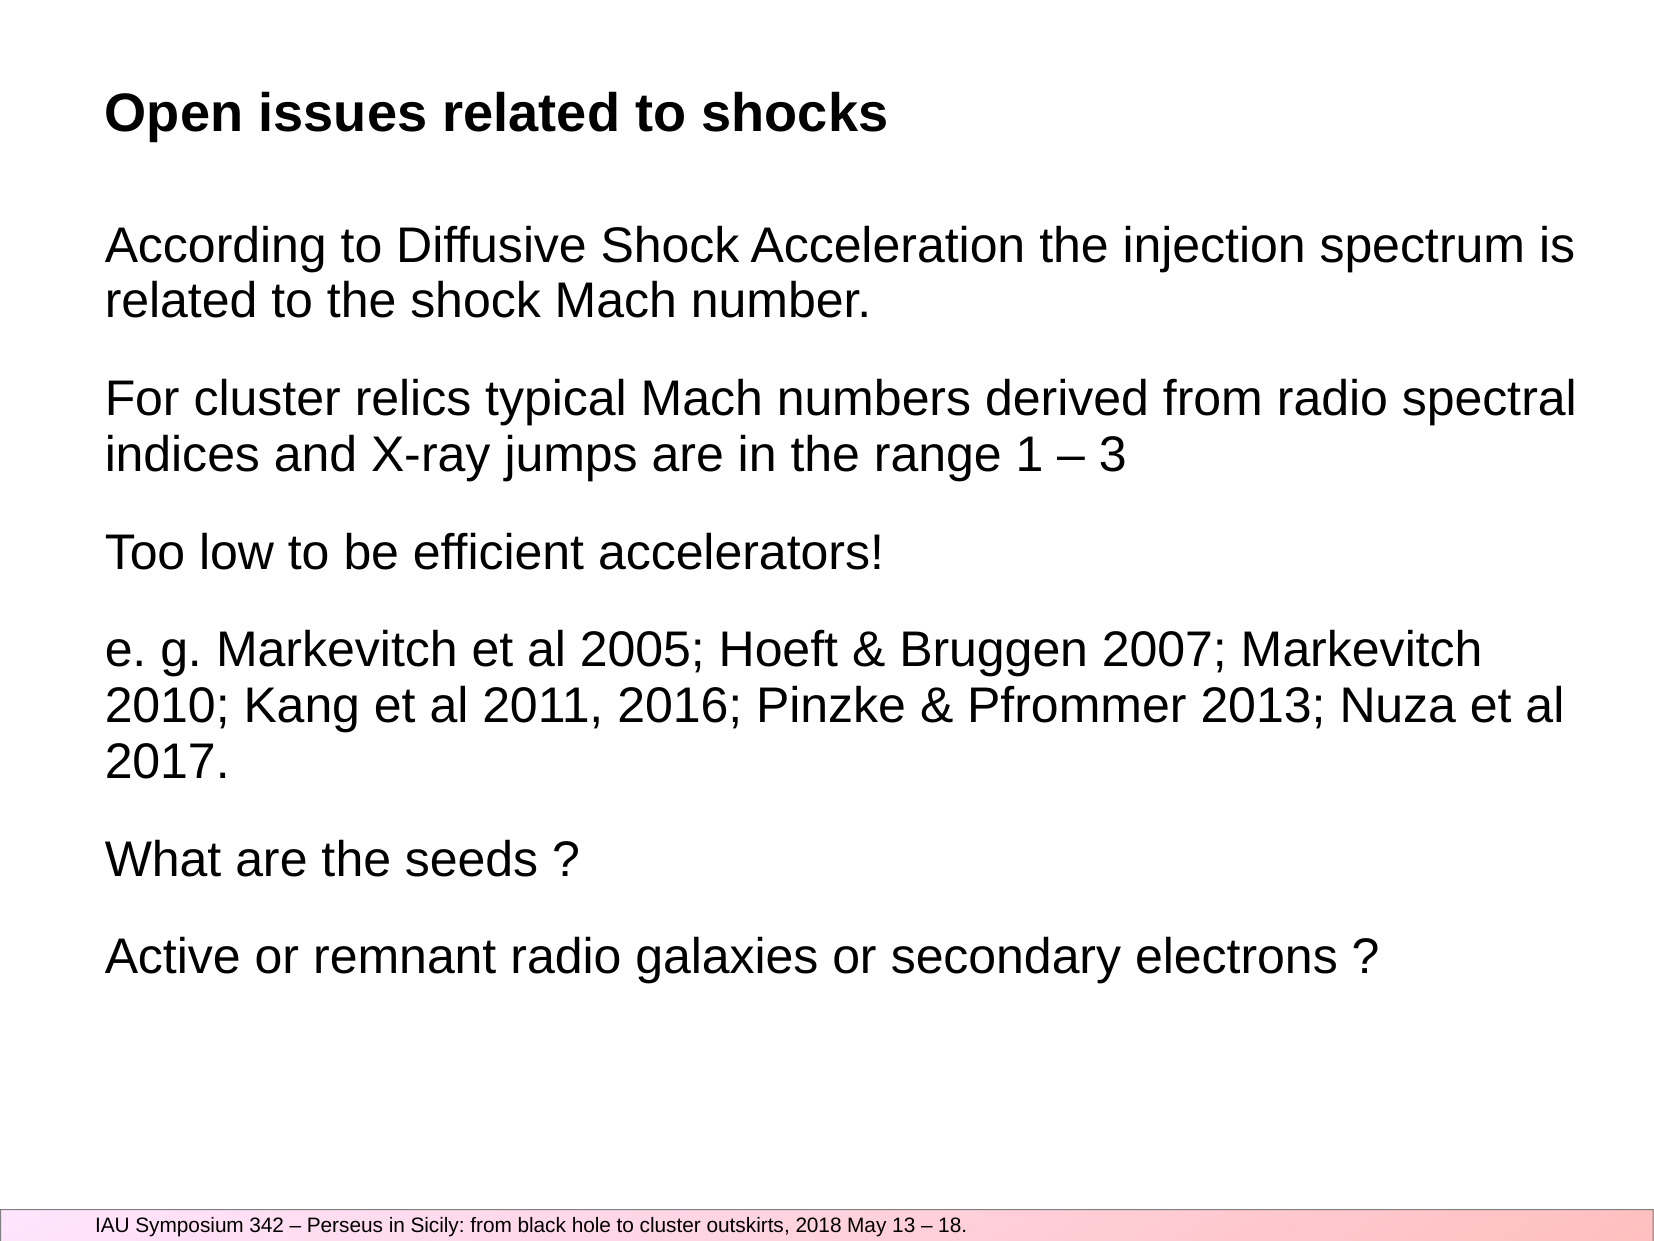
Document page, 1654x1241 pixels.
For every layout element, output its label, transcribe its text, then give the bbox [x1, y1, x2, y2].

text_box According to Diffusive Shock Acceleration the injection spectrum is related to the shock Mach number. For cluster relics typical Mach numbers derived from radio spectral indices and X-ray jumps are in the range 1 – 3 Too low to be efficient accelerators! e. g. Markevitch et al 2005; Hoeft & Bruggen 2007; Markevitch 2010; Kang et al 2011, 2016; Pinzke & Pfrommer 2013; Nuza et al 2017. What are the seeds ? Active or remnant radio galaxies or secondary electrons ? [90, 209, 1606, 1188]
text_box Open issues related to shocks [90, 75, 1171, 151]
